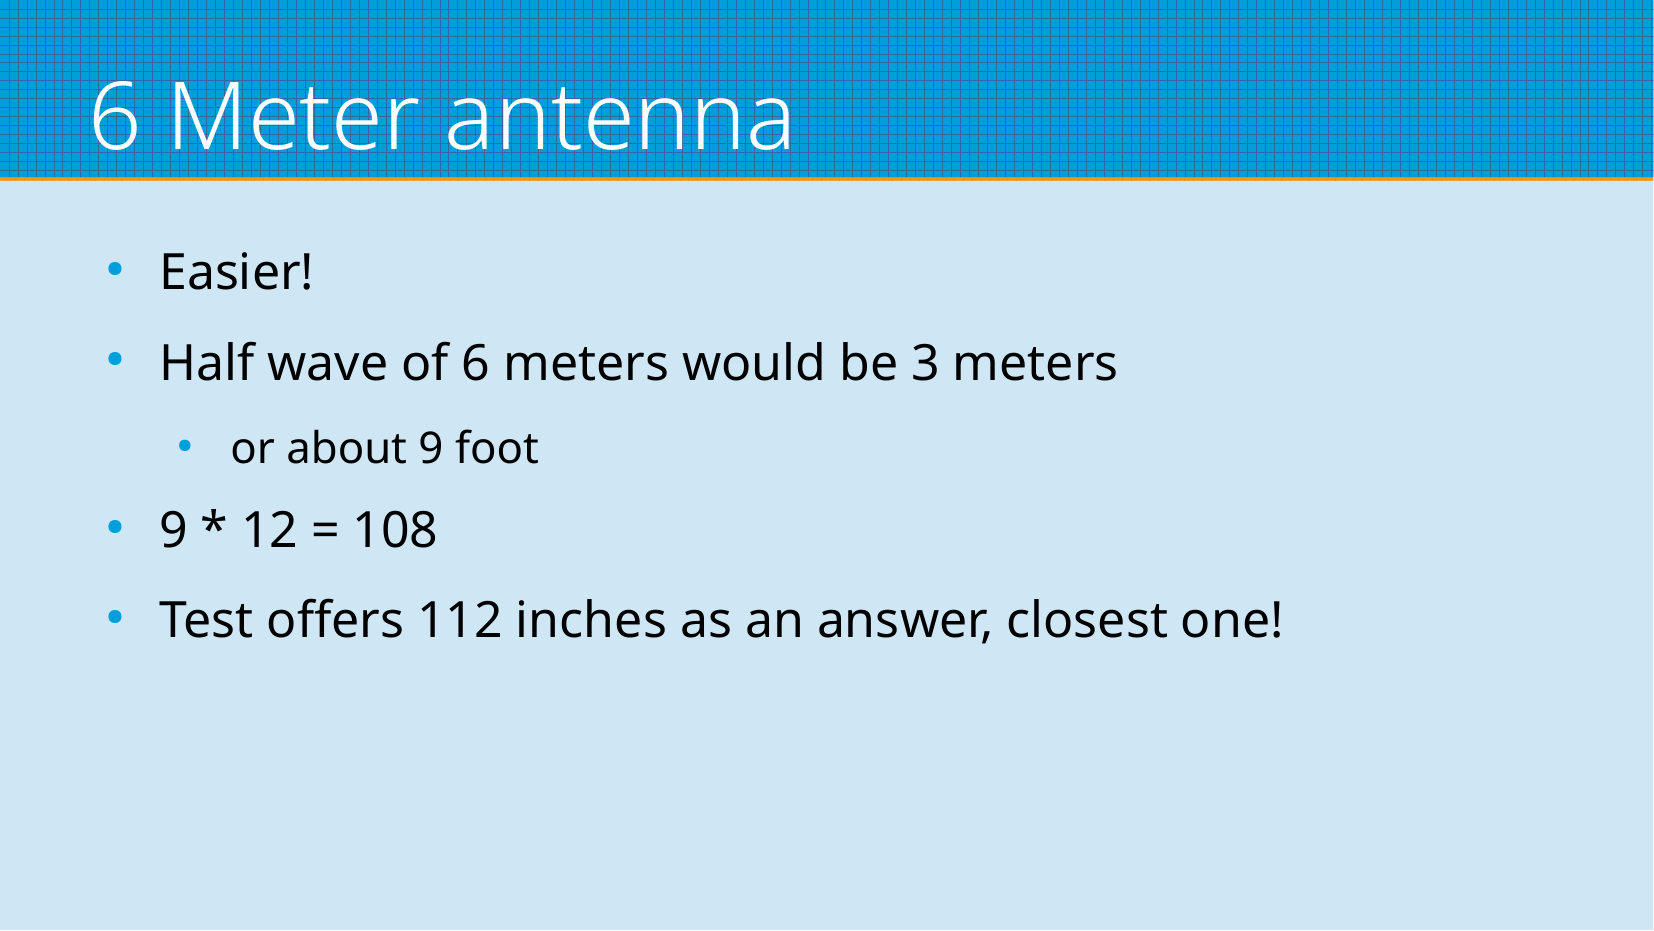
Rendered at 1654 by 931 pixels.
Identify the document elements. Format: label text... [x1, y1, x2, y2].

list Easier! Half wave of 6 meters would be 3 meters or about 9 foot 9 * 12 = 108 Test offers 112 inches as an answer, closest one! [88, 236, 1565, 813]
title 6 Meter antenna [88, 14, 1565, 178]
